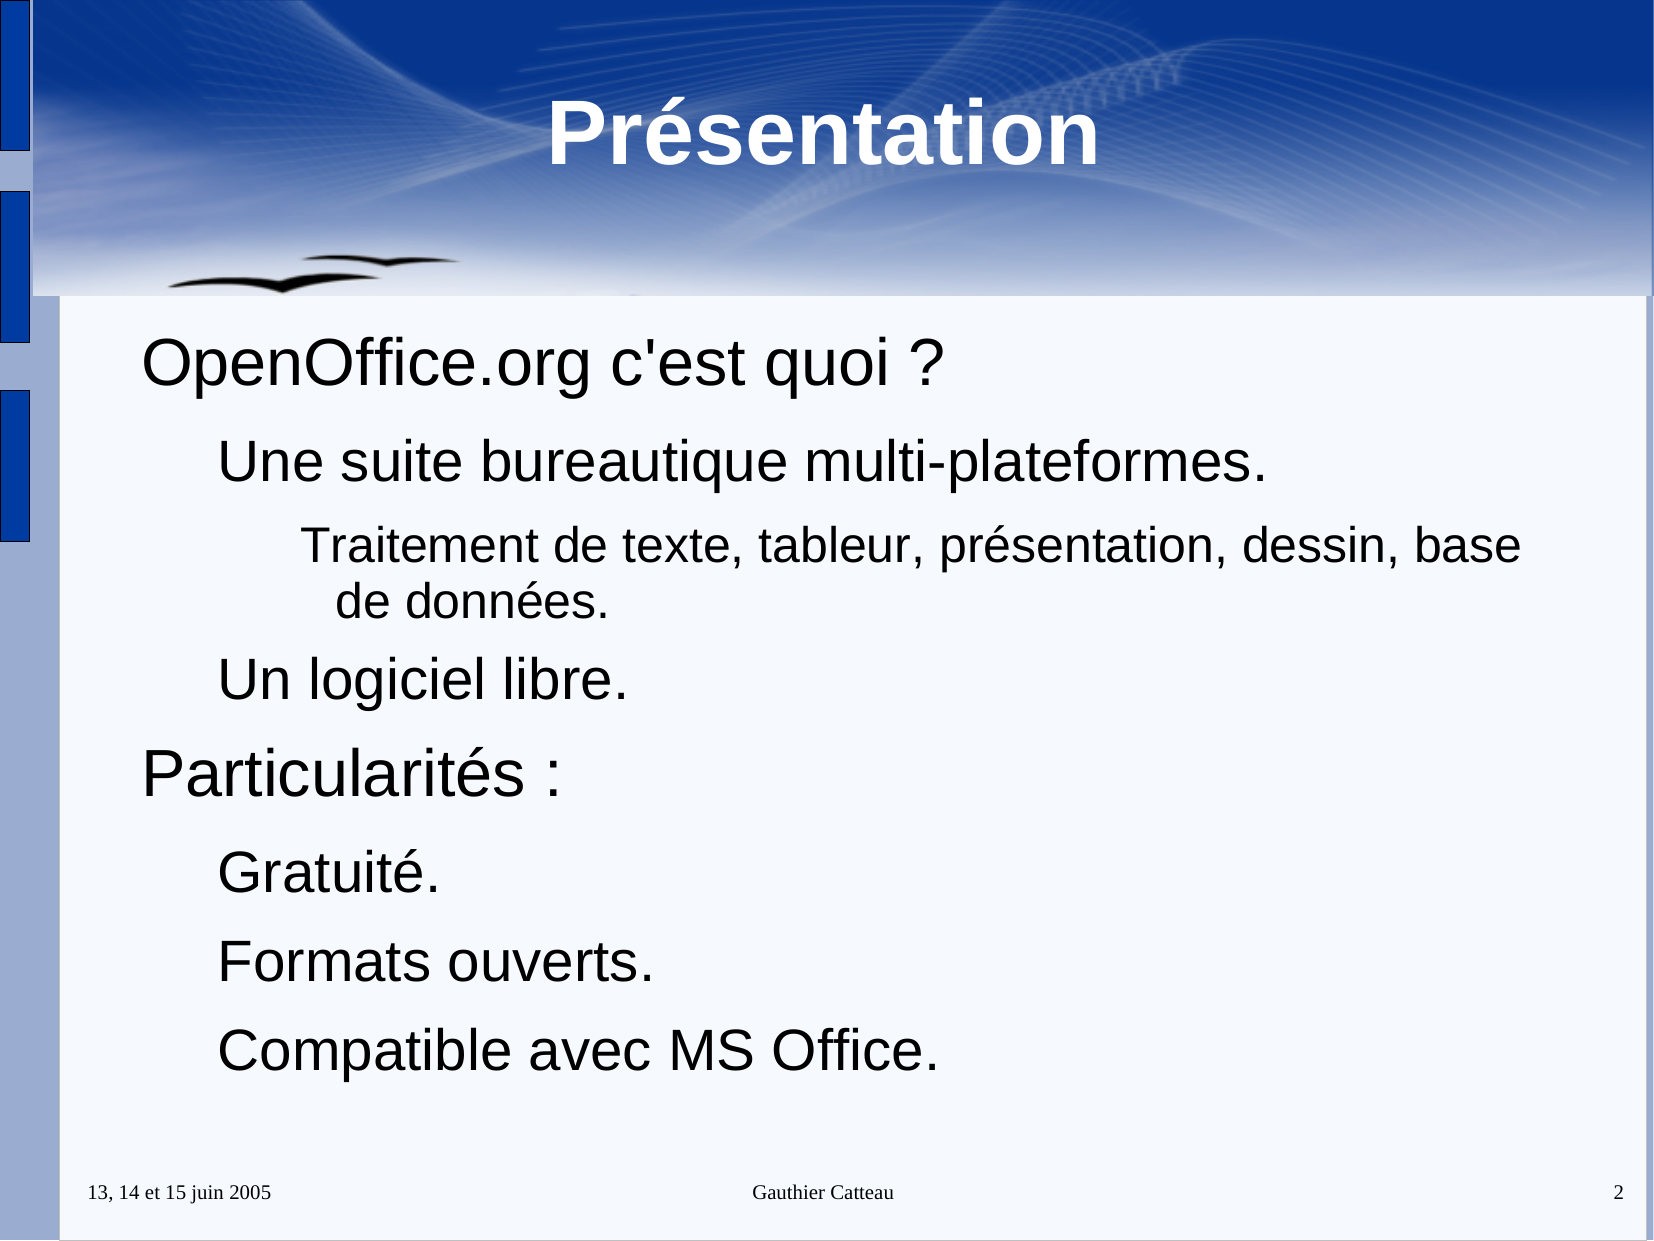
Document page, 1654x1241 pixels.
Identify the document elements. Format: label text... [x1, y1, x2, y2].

title Présentation [118, 29, 1531, 237]
list OpenOffice.org c'est quoi ? Une suite bureautique multi-plateformes. Traitement de texte, tableur, présentation, dessin, base de données. Un logiciel libre. Particularités : Gratuité. Formats ouverts. Compatible avec MS Office. [123, 324, 1536, 1082]
picture [33, 0, 1654, 296]
